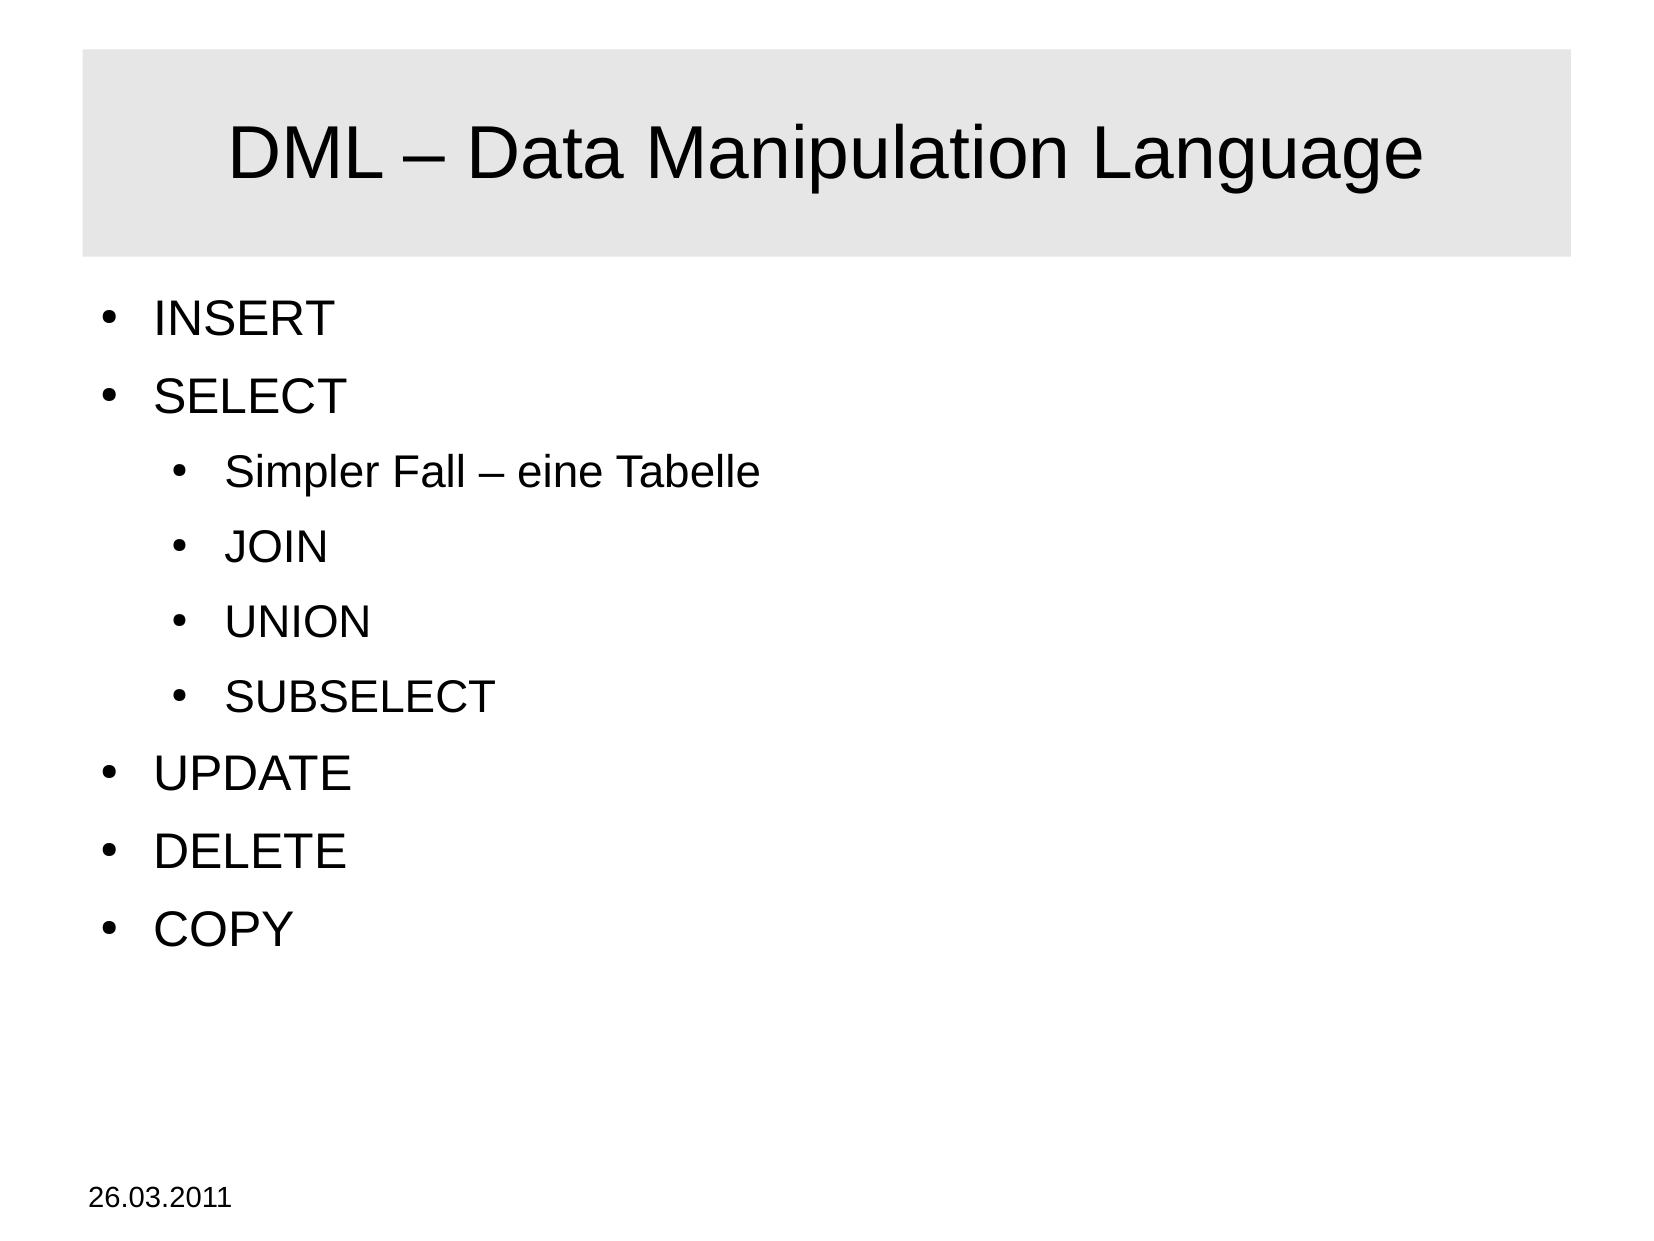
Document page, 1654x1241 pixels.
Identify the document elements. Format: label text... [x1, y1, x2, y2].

list INSERT SELECT Simpler Fall – eine Tabelle JOIN UNION SUBSELECT UPDATE DELETE COPY [82, 290, 1571, 1109]
title DML – Data Manipulation Language [82, 49, 1571, 257]
